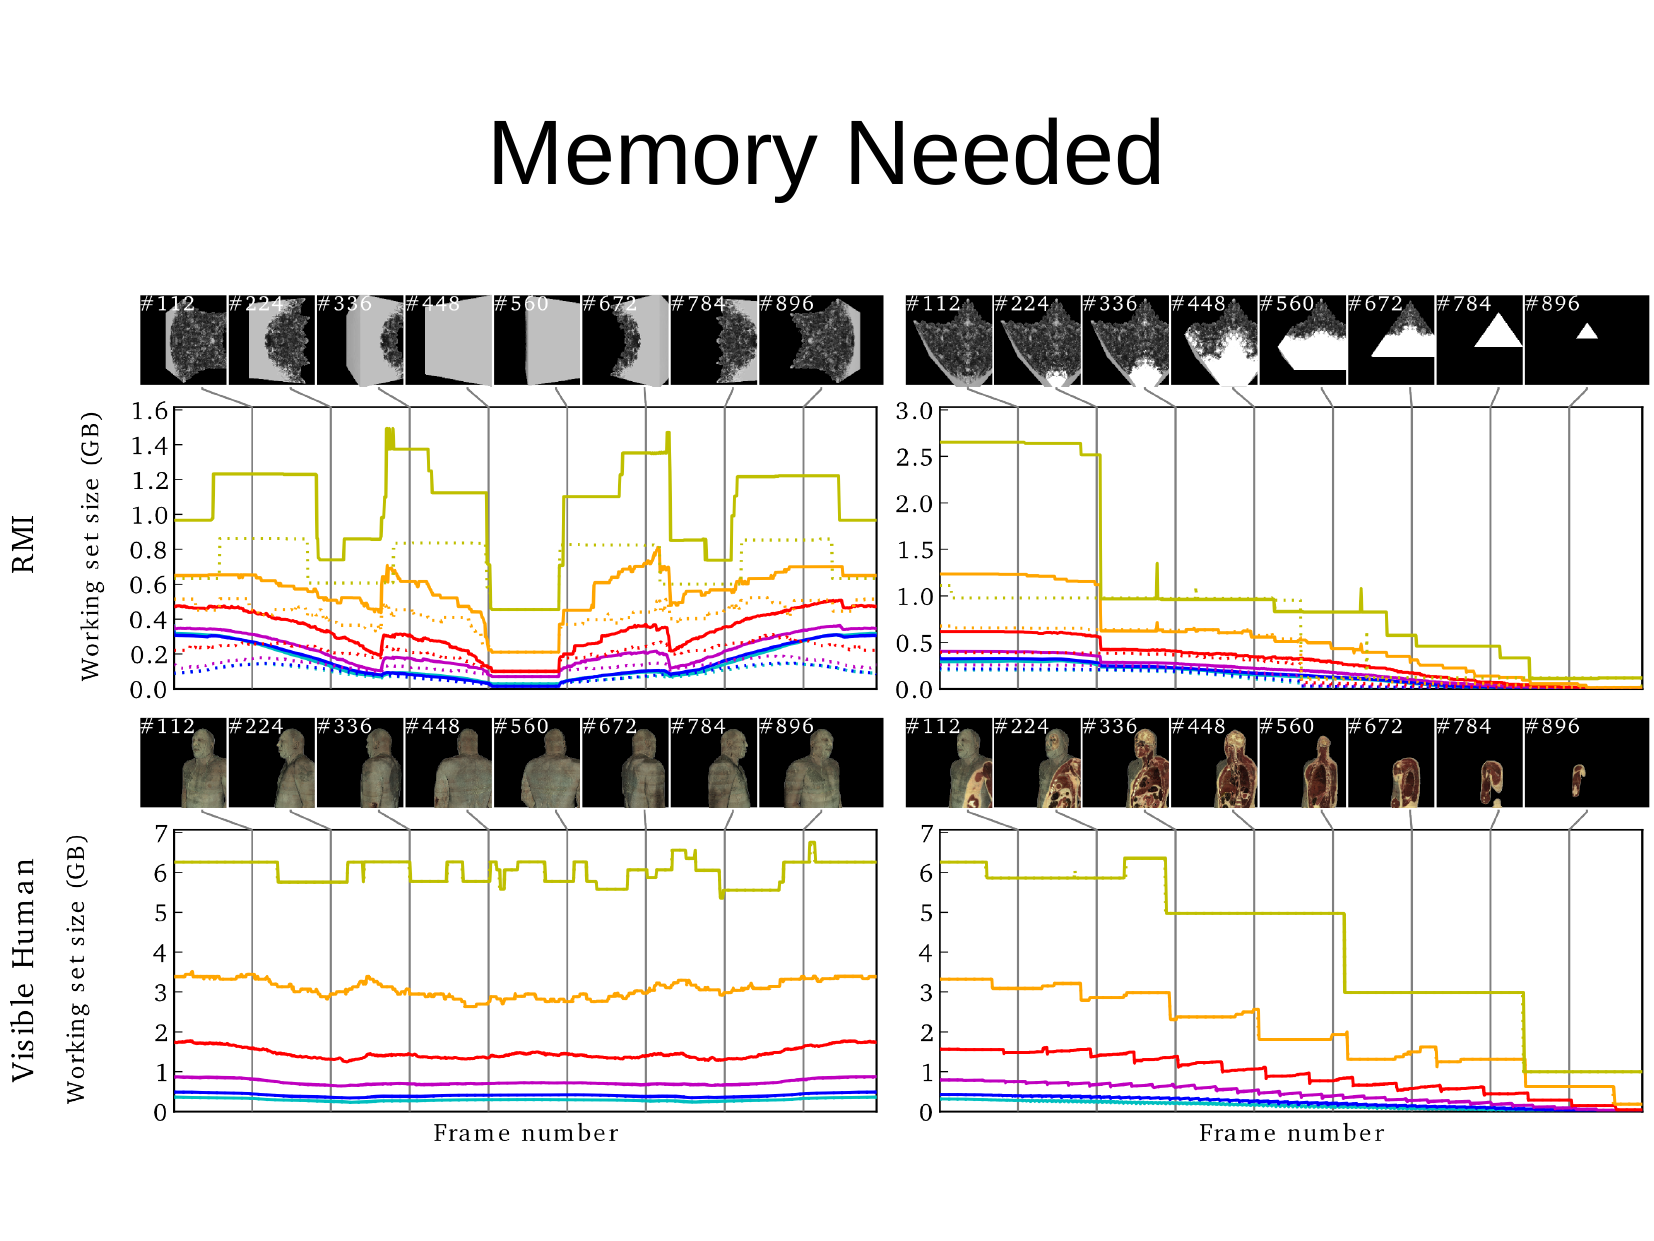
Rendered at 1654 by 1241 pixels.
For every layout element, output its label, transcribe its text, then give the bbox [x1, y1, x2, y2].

picture [10, 293, 1651, 1141]
title Memory Needed [82, 49, 1571, 257]
